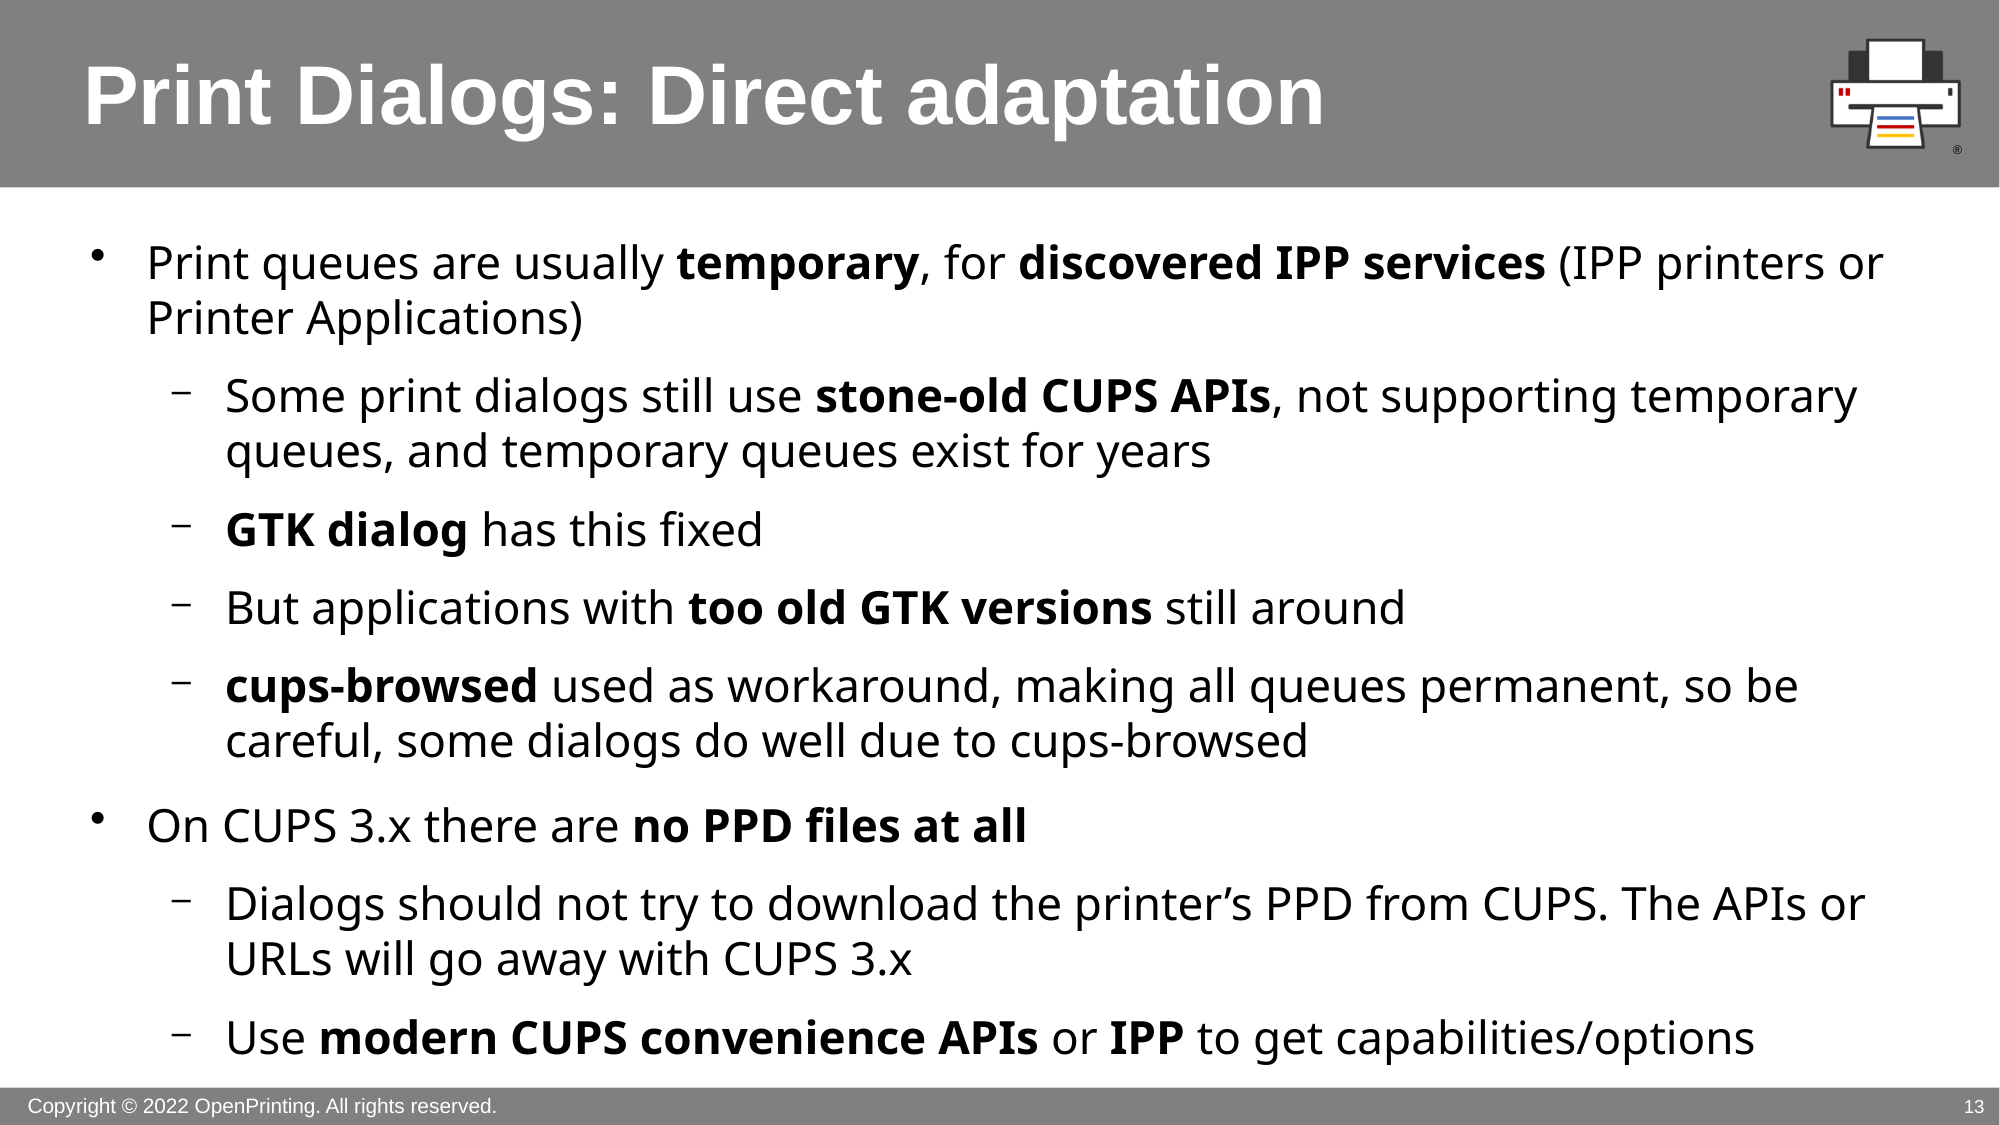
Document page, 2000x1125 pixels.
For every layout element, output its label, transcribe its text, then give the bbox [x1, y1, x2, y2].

list Print queues are usually temporary, for discovered IPP services (IPP printers or Printer Applications) Some print dialogs still use stone-old CUPS APIs, not supporting temporary queues, and temporary queues exist for years GTK dialog has this fixed But applications with too old GTK versions still around cups-browsed used as workaround, making all queues permanent, so be careful, some dialogs do well due to cups-browsed On CUPS 3.x there are no PPD files at all Dialogs should not try to download the printer’s PPD from CUPS. The APIs or URLs will go away with CUPS 3.x Use modern CUPS convenience APIs or IPP to get capabilities/options [75, 224, 1936, 1067]
picture [1825, 33, 1966, 154]
title Print Dialogs: Direct adaptation [75, 7, 1786, 175]
